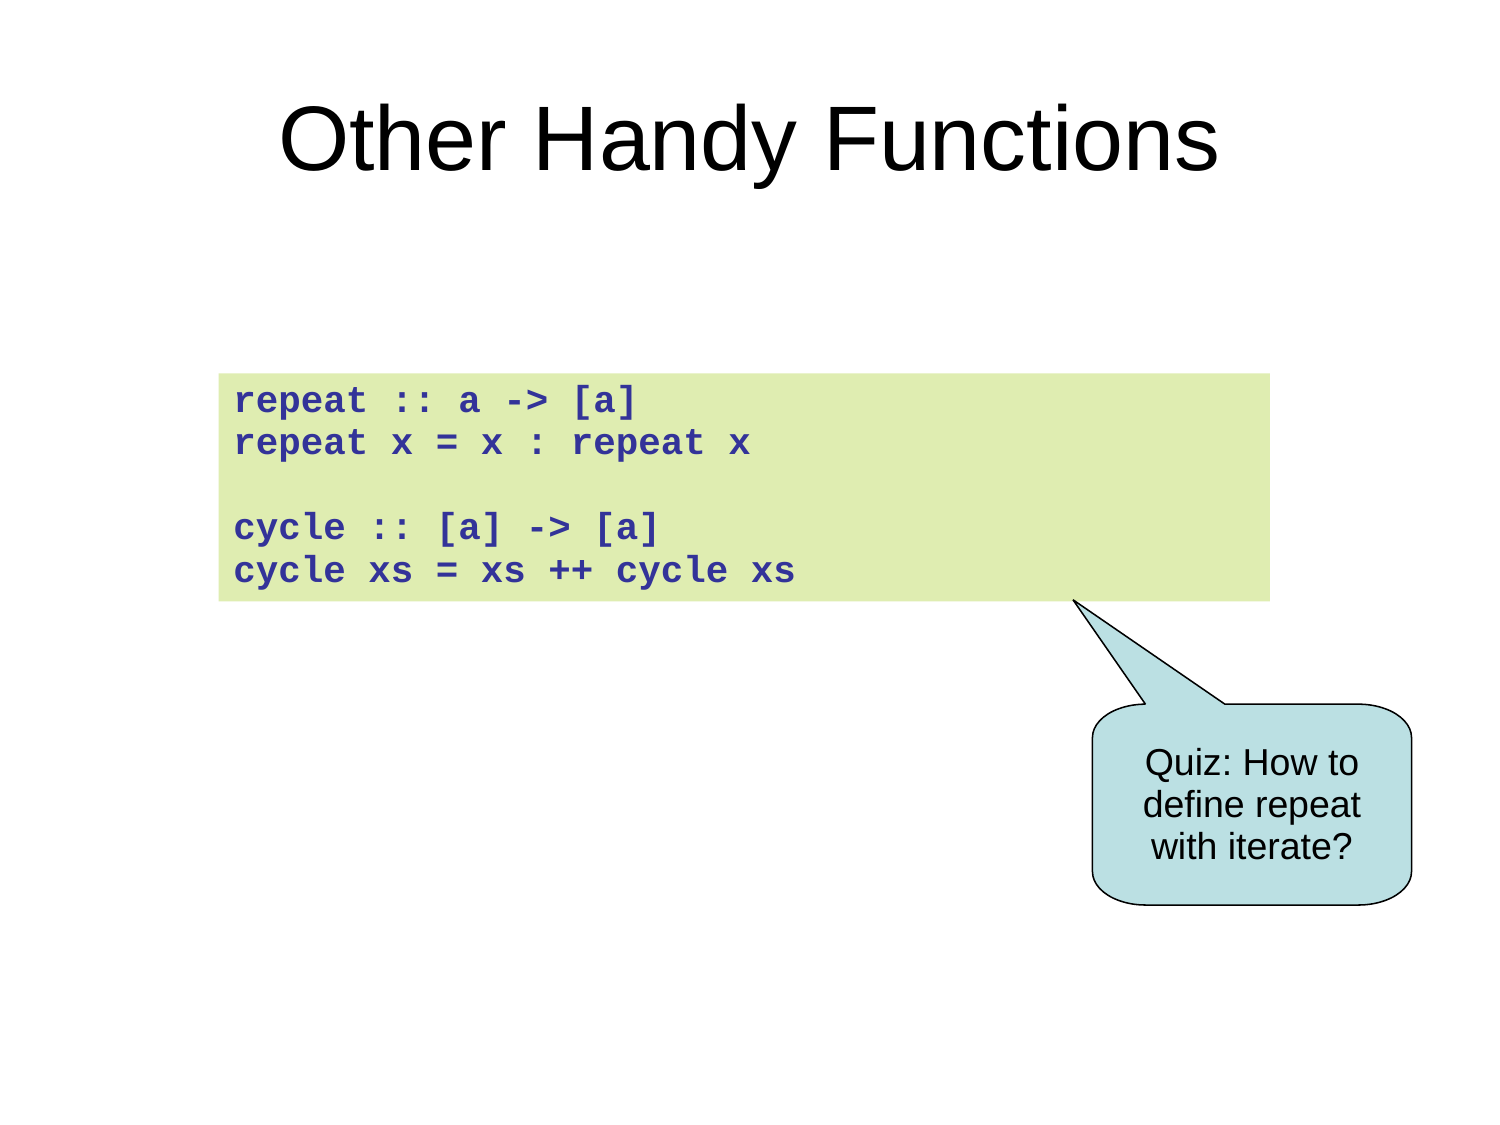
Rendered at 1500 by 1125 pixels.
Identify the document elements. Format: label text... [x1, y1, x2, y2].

title Other Handy Functions [75, 45, 1426, 233]
text_box repeat :: a -> [a] repeat x = x : repeat x cycle :: [a] -> [a] cycle xs = xs ++ cycle xs [218, 373, 1270, 602]
text_box Quiz: How to define repeat with iterate? [1072, 599, 1412, 906]
